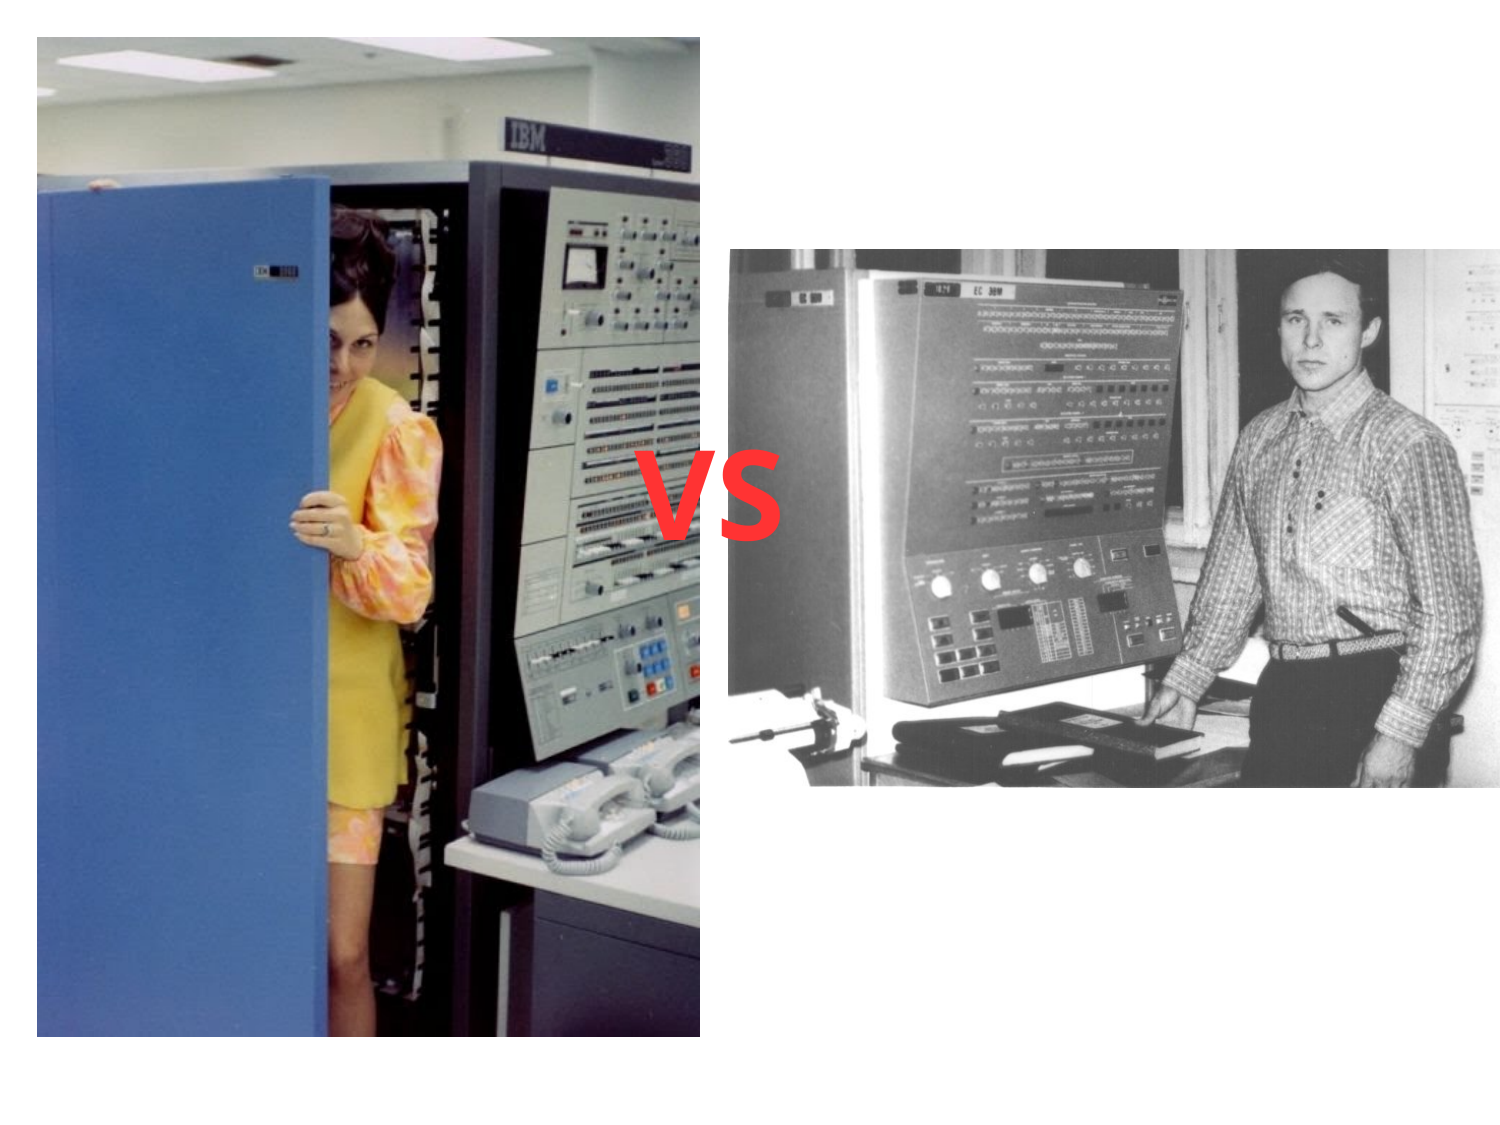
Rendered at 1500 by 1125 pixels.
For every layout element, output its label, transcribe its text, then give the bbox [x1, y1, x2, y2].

picture [728, 249, 1500, 788]
picture [37, 37, 700, 1037]
text_box VS [620, 399, 871, 591]
